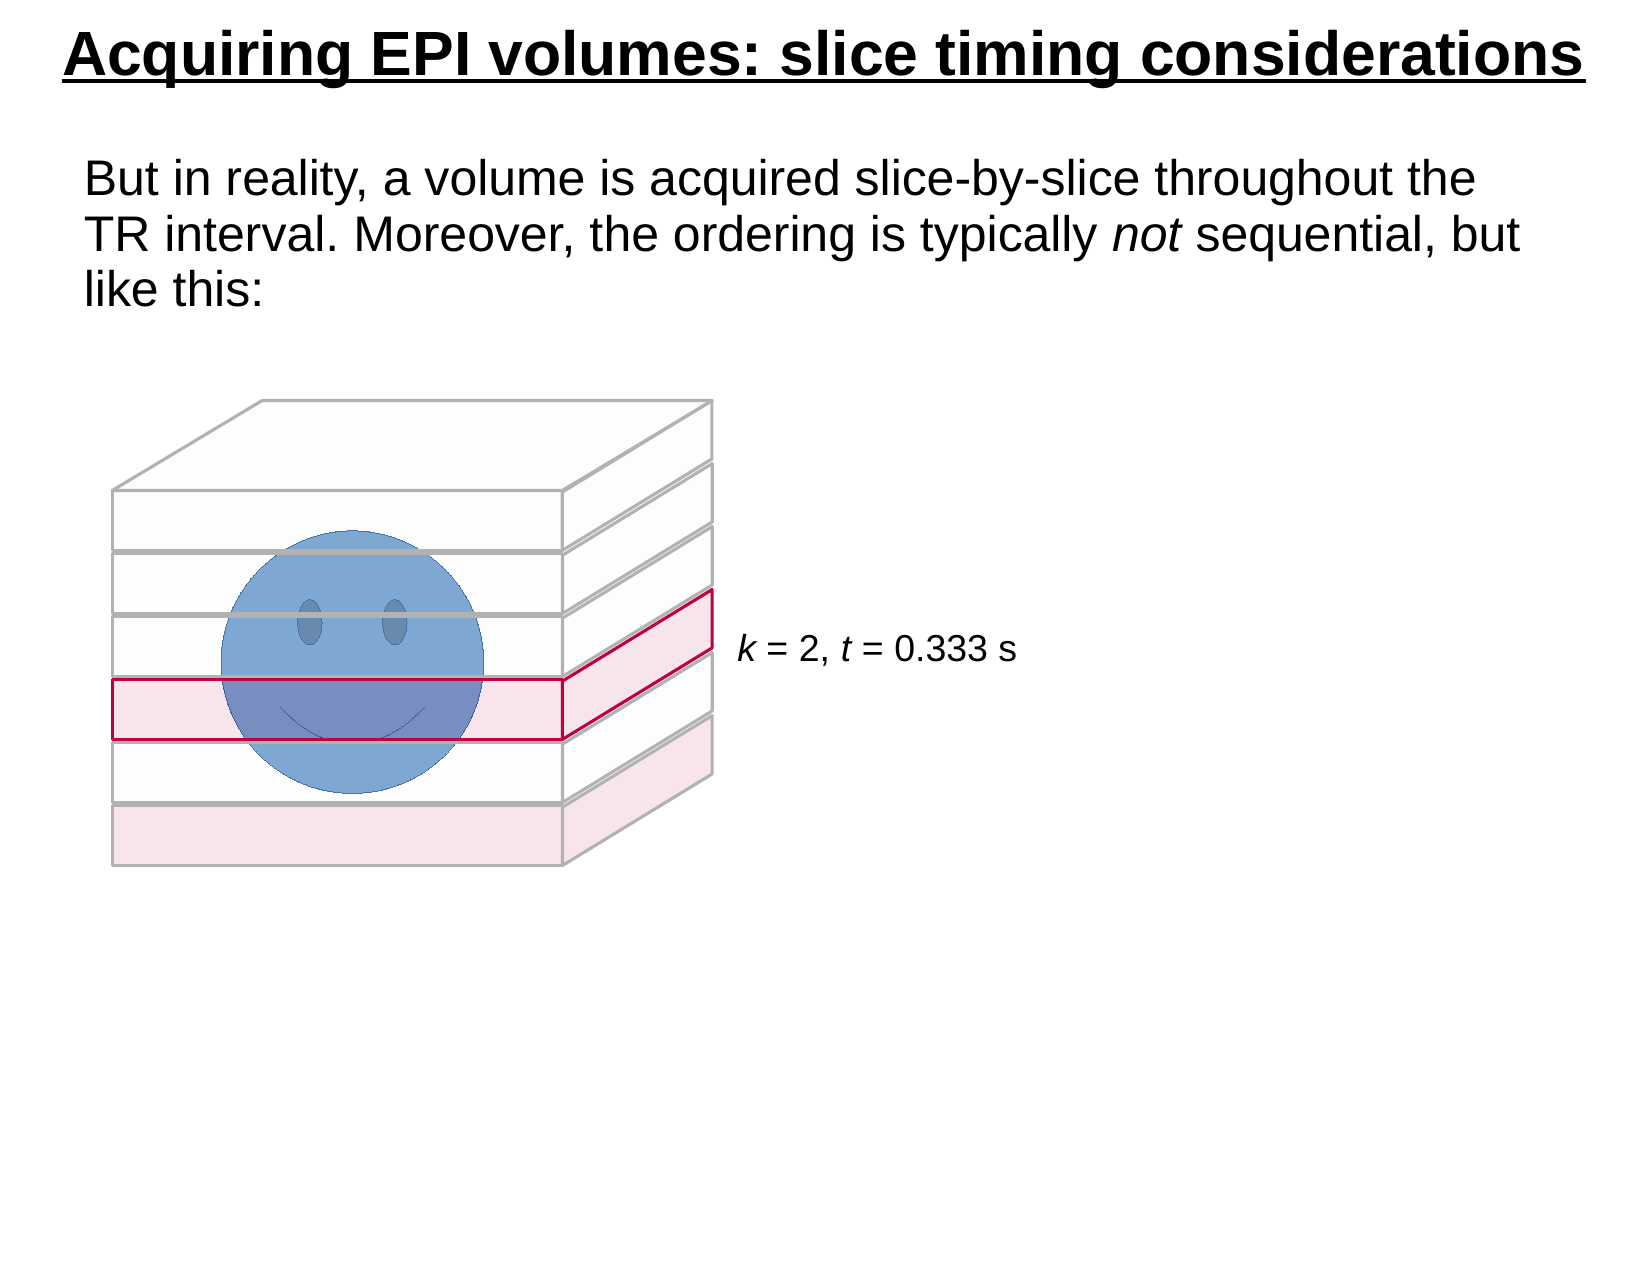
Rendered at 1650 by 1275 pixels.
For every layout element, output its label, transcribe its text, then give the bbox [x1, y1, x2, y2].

text_box [112, 400, 713, 803]
text_box But in reality, a volume is acquired slice-by-slice throughout the TR interval. Moreover, the ordering is typically not sequential, but like this: [69, 142, 1570, 325]
text_box Acquiring EPI volumes: slice timing considerations [47, 11, 1601, 97]
text_box k = 2, t = 0.333 s [722, 620, 1136, 677]
text_box [112, 715, 713, 866]
